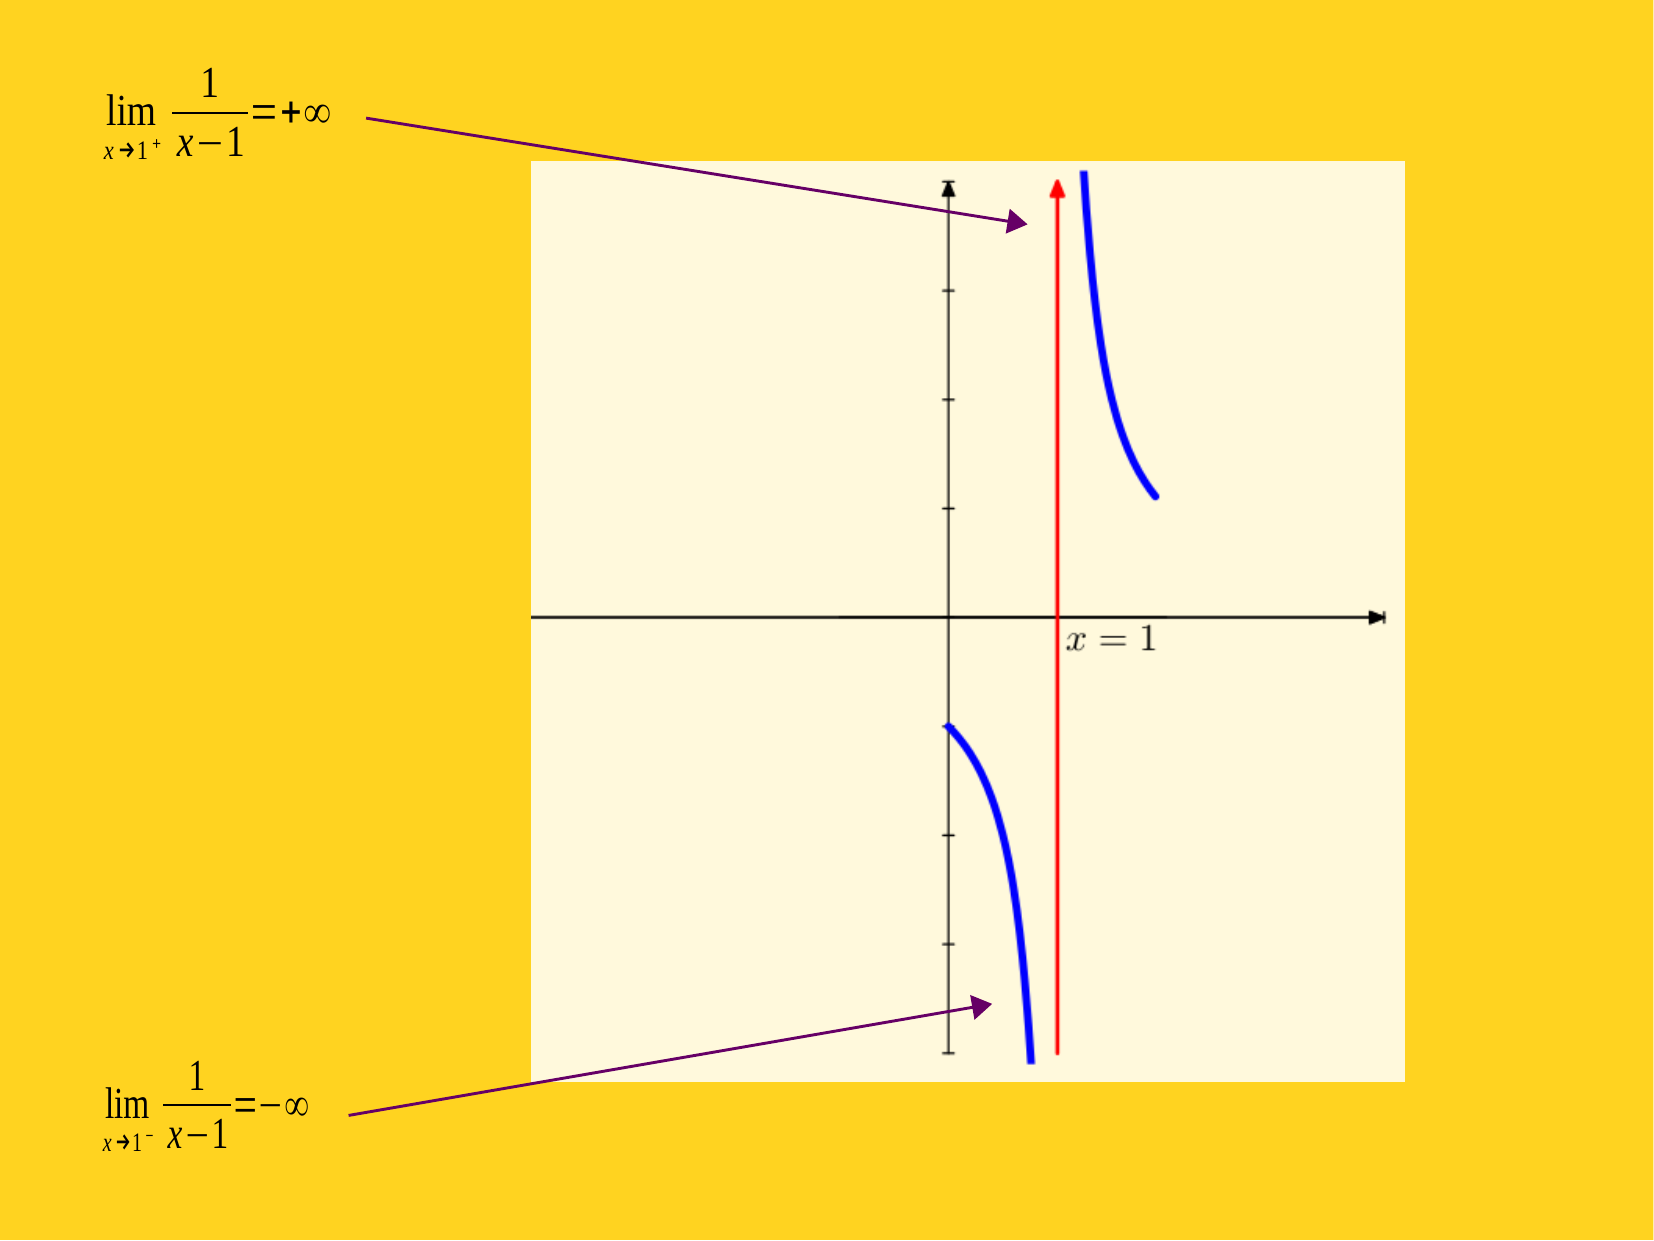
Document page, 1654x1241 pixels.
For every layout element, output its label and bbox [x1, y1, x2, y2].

picture [531, 161, 1405, 1082]
chart [94, 1051, 319, 1158]
chart [94, 59, 343, 166]
